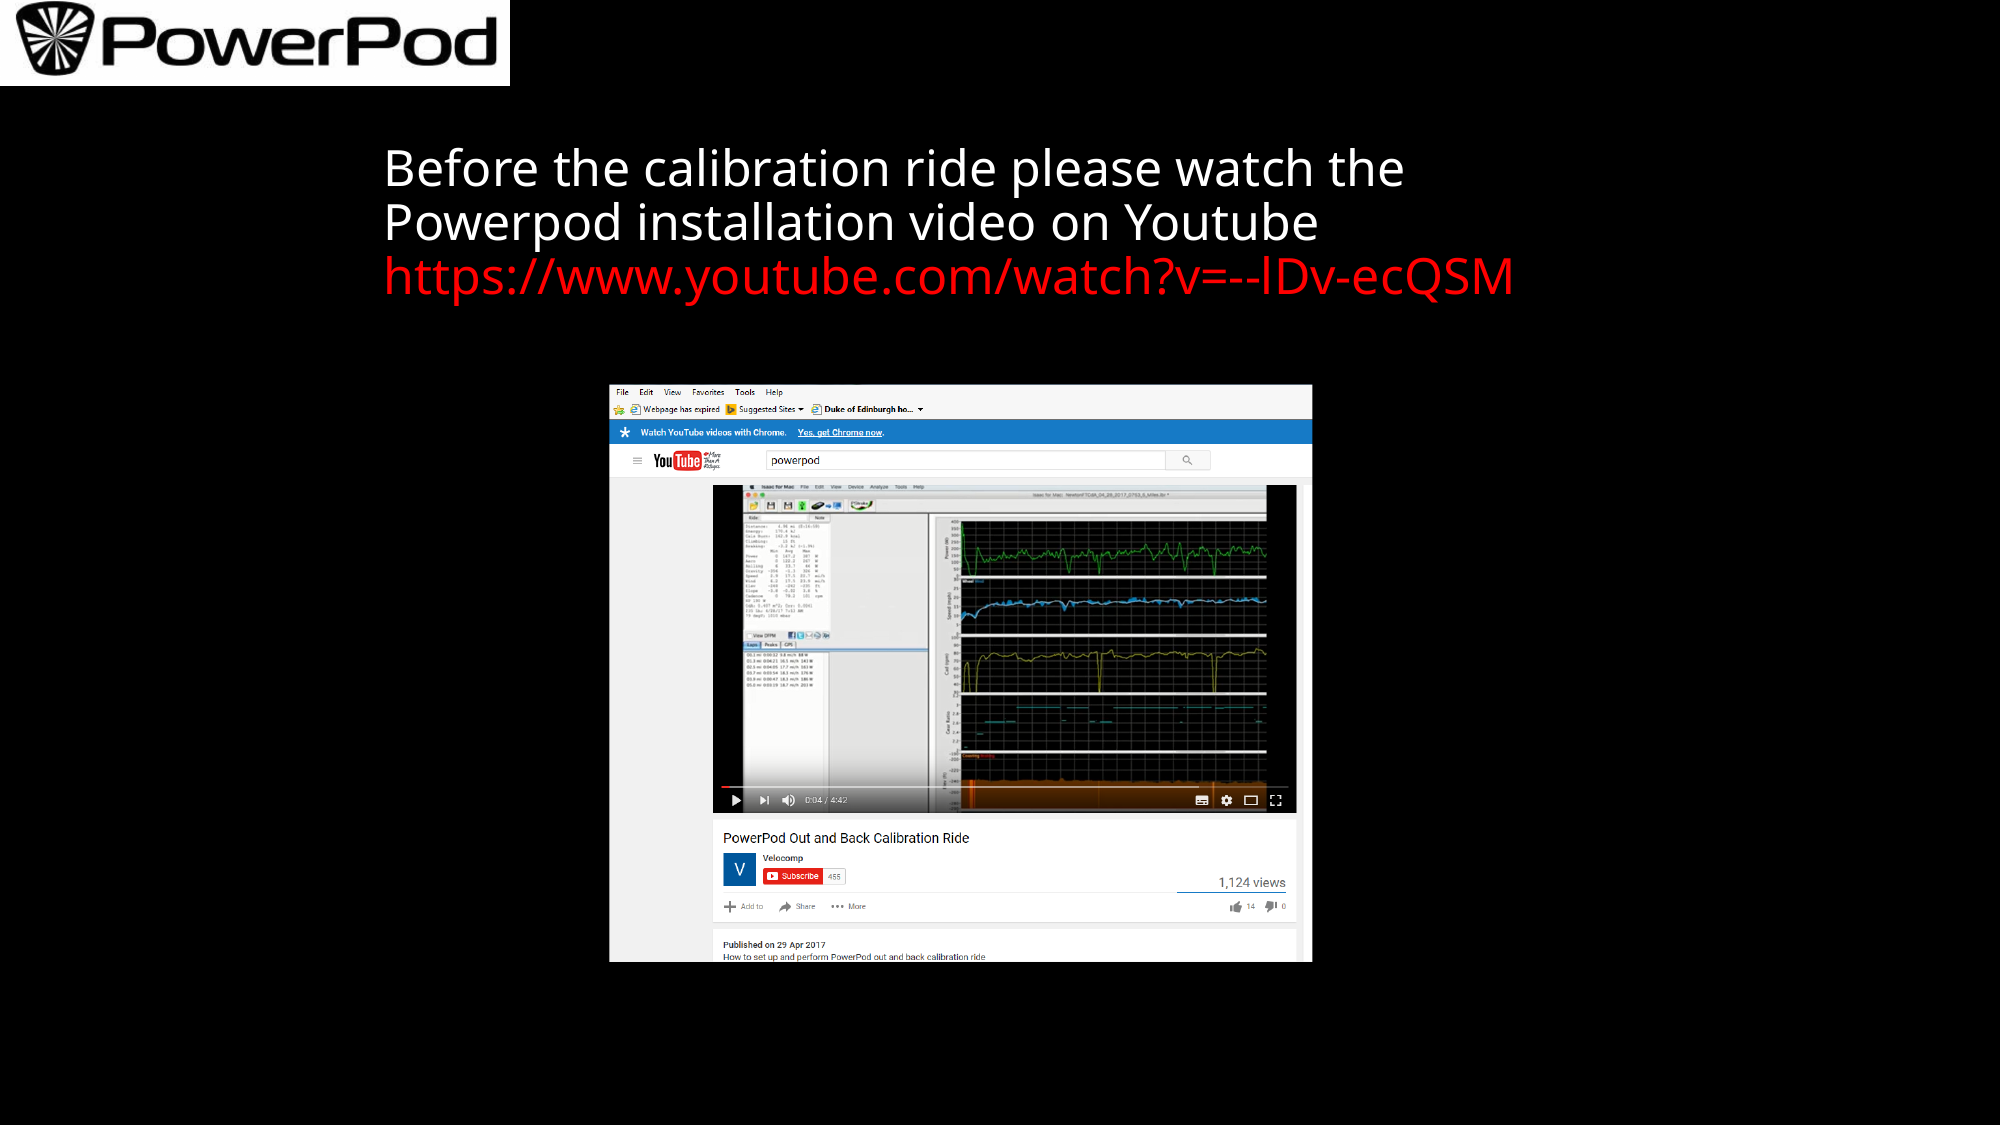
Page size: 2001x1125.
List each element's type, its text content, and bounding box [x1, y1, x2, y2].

picture [609, 384, 1313, 962]
title Before the calibration ride please watch the Powerpod installation video on Youtube https://www.youtube.com/watch?v=--lDv-ecQSM [369, 103, 1625, 344]
picture [0, 0, 510, 86]
